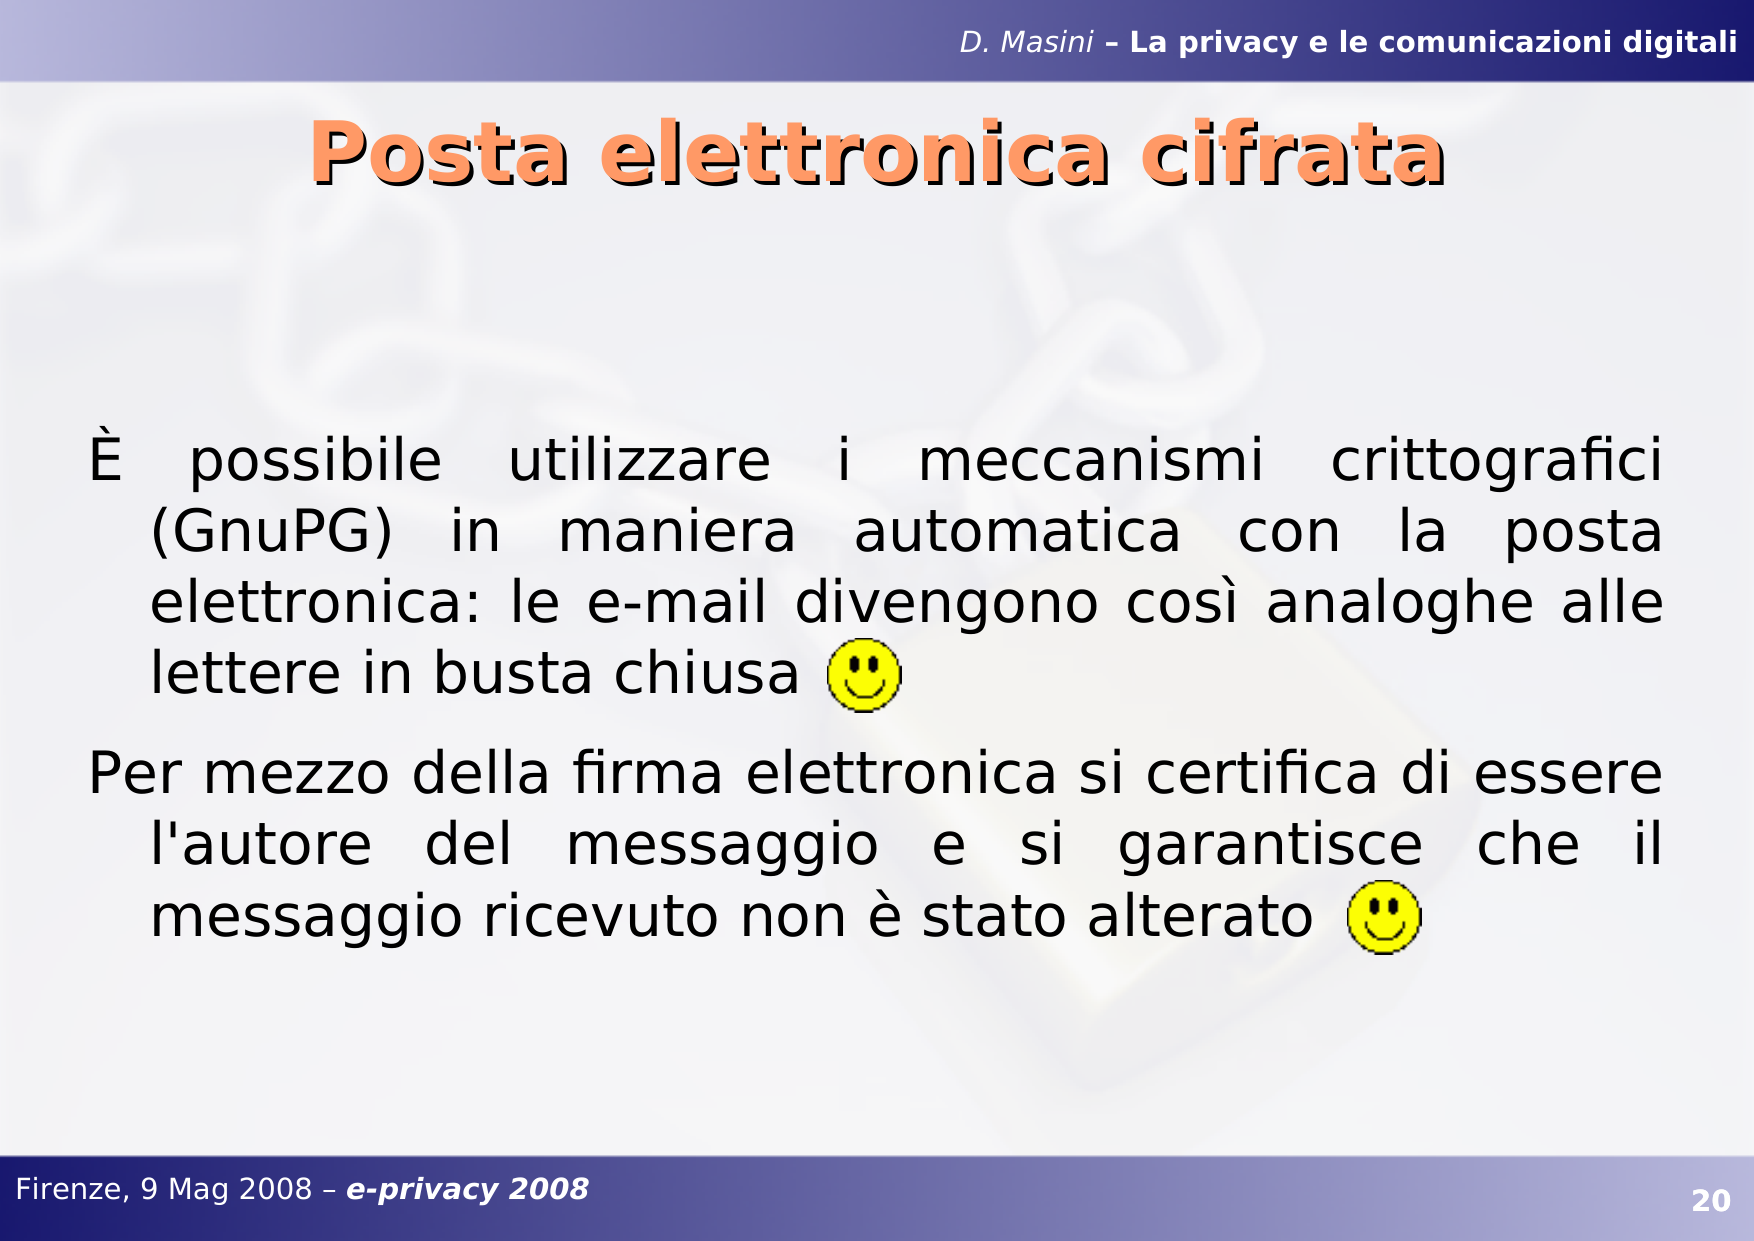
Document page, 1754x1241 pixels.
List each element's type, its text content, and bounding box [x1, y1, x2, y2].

text_box <numero> [1641, 1185, 1732, 1223]
subtitle È possibile utilizzare i meccanismi crittografici (GnuPG) in maniera automatica con la posta elettronica: le e-mail divengono così analoghe alle lettere in busta chiusa Per mezzo della firma elettronica si certifica di essere l'autore del messaggio e si garantisce che il messaggio ricevuto non è stato alterato [87, 264, 1667, 1108]
picture [0, 0, 1754, 1241]
title Posta elettronica cifrata [87, 49, 1667, 257]
